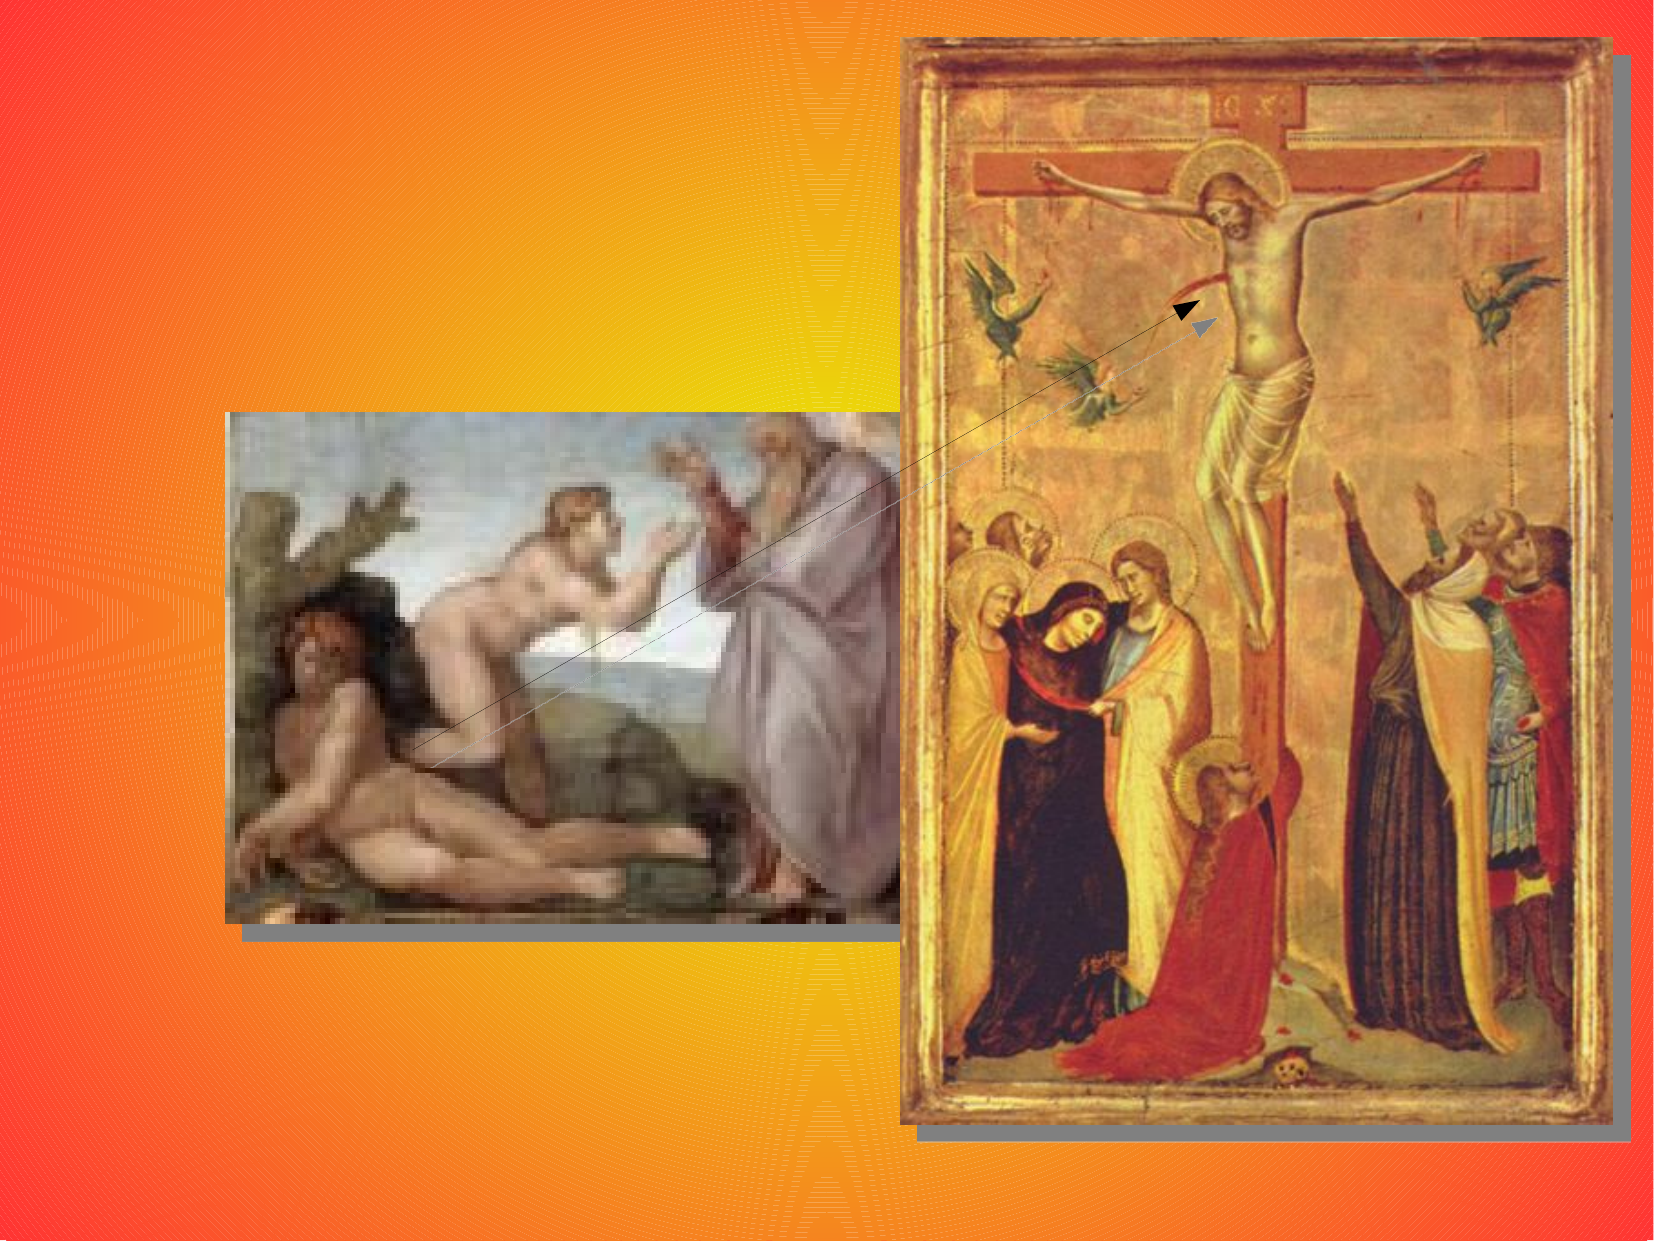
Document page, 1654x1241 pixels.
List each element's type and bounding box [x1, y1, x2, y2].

picture [225, 37, 1613, 1126]
